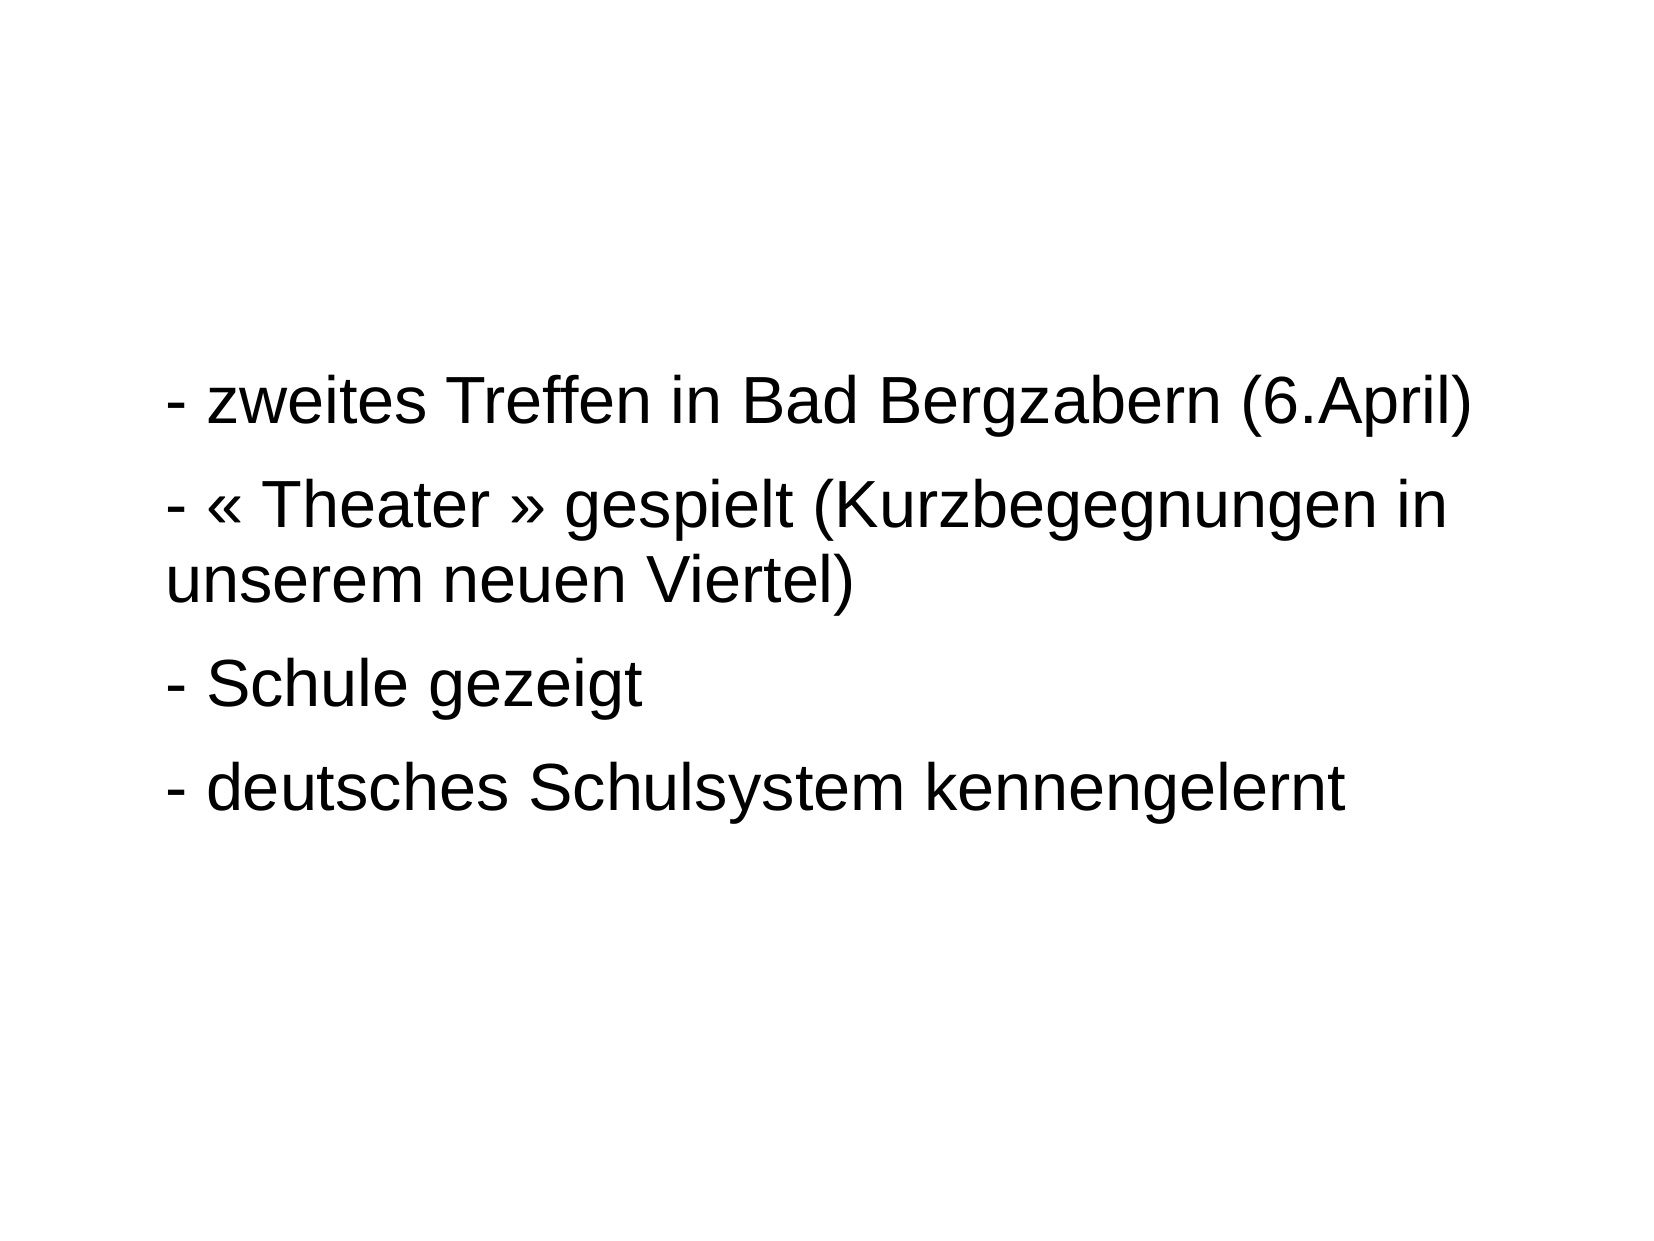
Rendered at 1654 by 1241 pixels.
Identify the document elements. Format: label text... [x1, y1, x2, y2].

list - zweites Treffen in Bad Bergzabern (6.April) - « Theater » gespielt (Kurzbegegnungen in unserem neuen Viertel) - Schule gezeigt - deutsches Schulsystem kennengelernt [94, 362, 1583, 1182]
